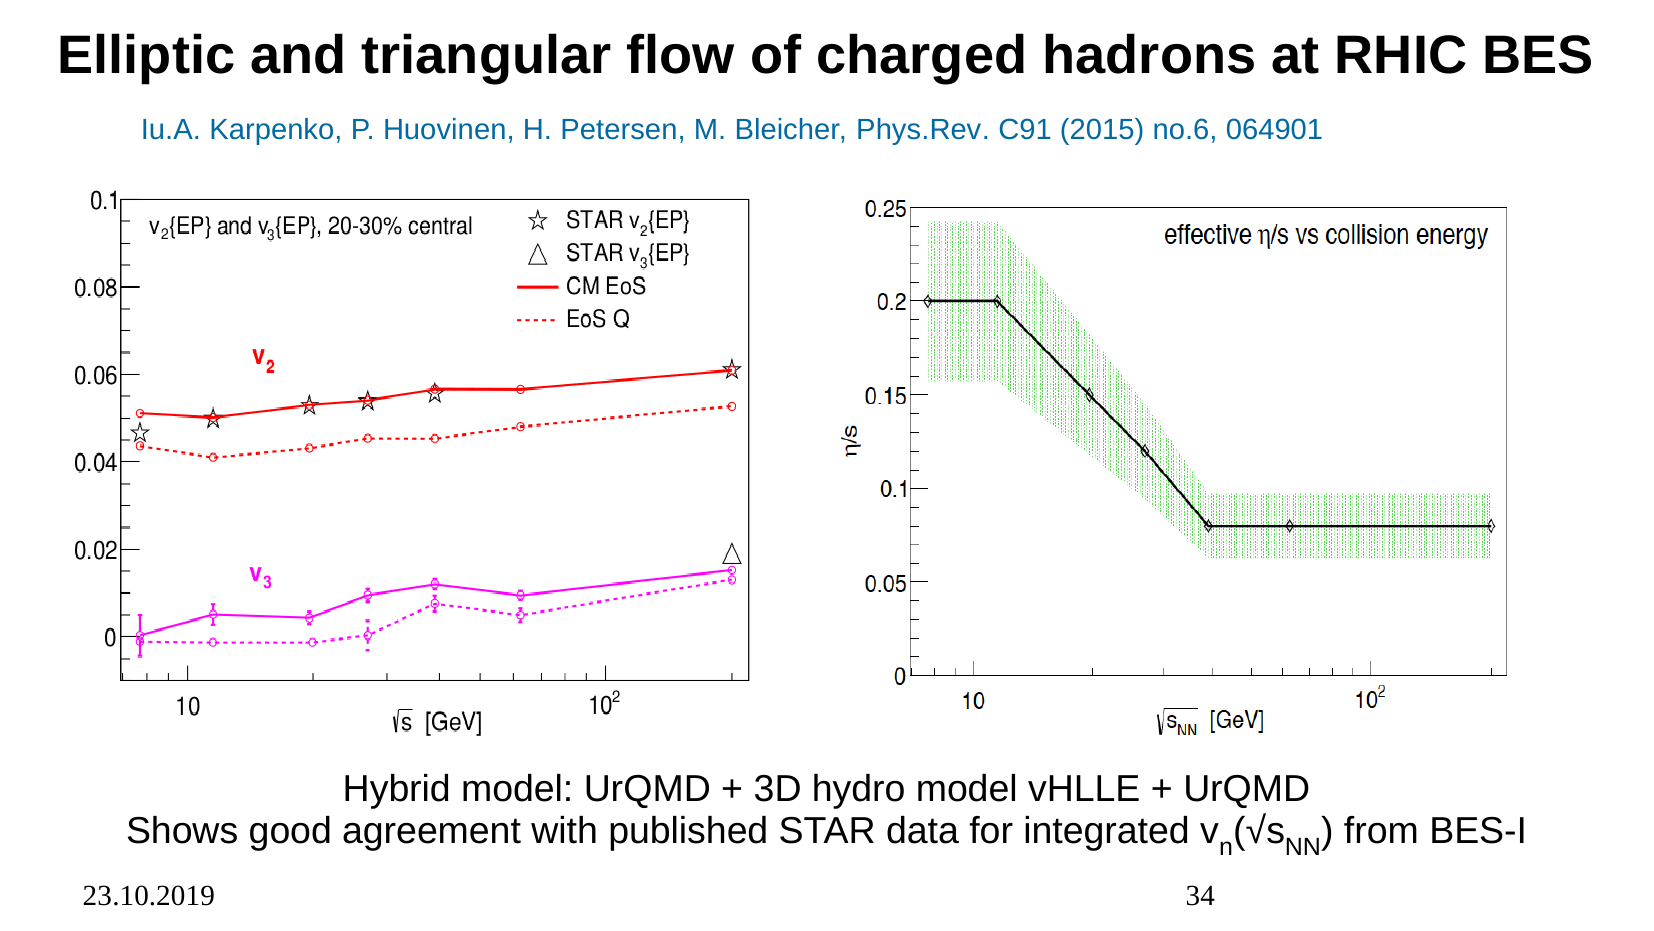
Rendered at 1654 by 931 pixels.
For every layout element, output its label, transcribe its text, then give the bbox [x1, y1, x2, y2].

title Elliptic and triangular flow of charged hadrons at RHIC BES [9, 4, 1645, 101]
picture [829, 175, 1555, 756]
text_box [1185, 868, 1571, 912]
text_box Hybrid model: UrQMD + 3D hydro model vHLLE + UrQMD Shows good agreement with published STAR data for integrated vn(√sNN) from BES-I [54, 759, 1600, 868]
text_box 23.10.2019 [82, 868, 468, 912]
picture [42, 140, 826, 741]
text_box Iu.A. Karpenko, P. Huovinen, H. Petersen, M. Bleicher, Phys.Rev. C91 (2015) no.6, 064901 [117, 105, 748, 186]
